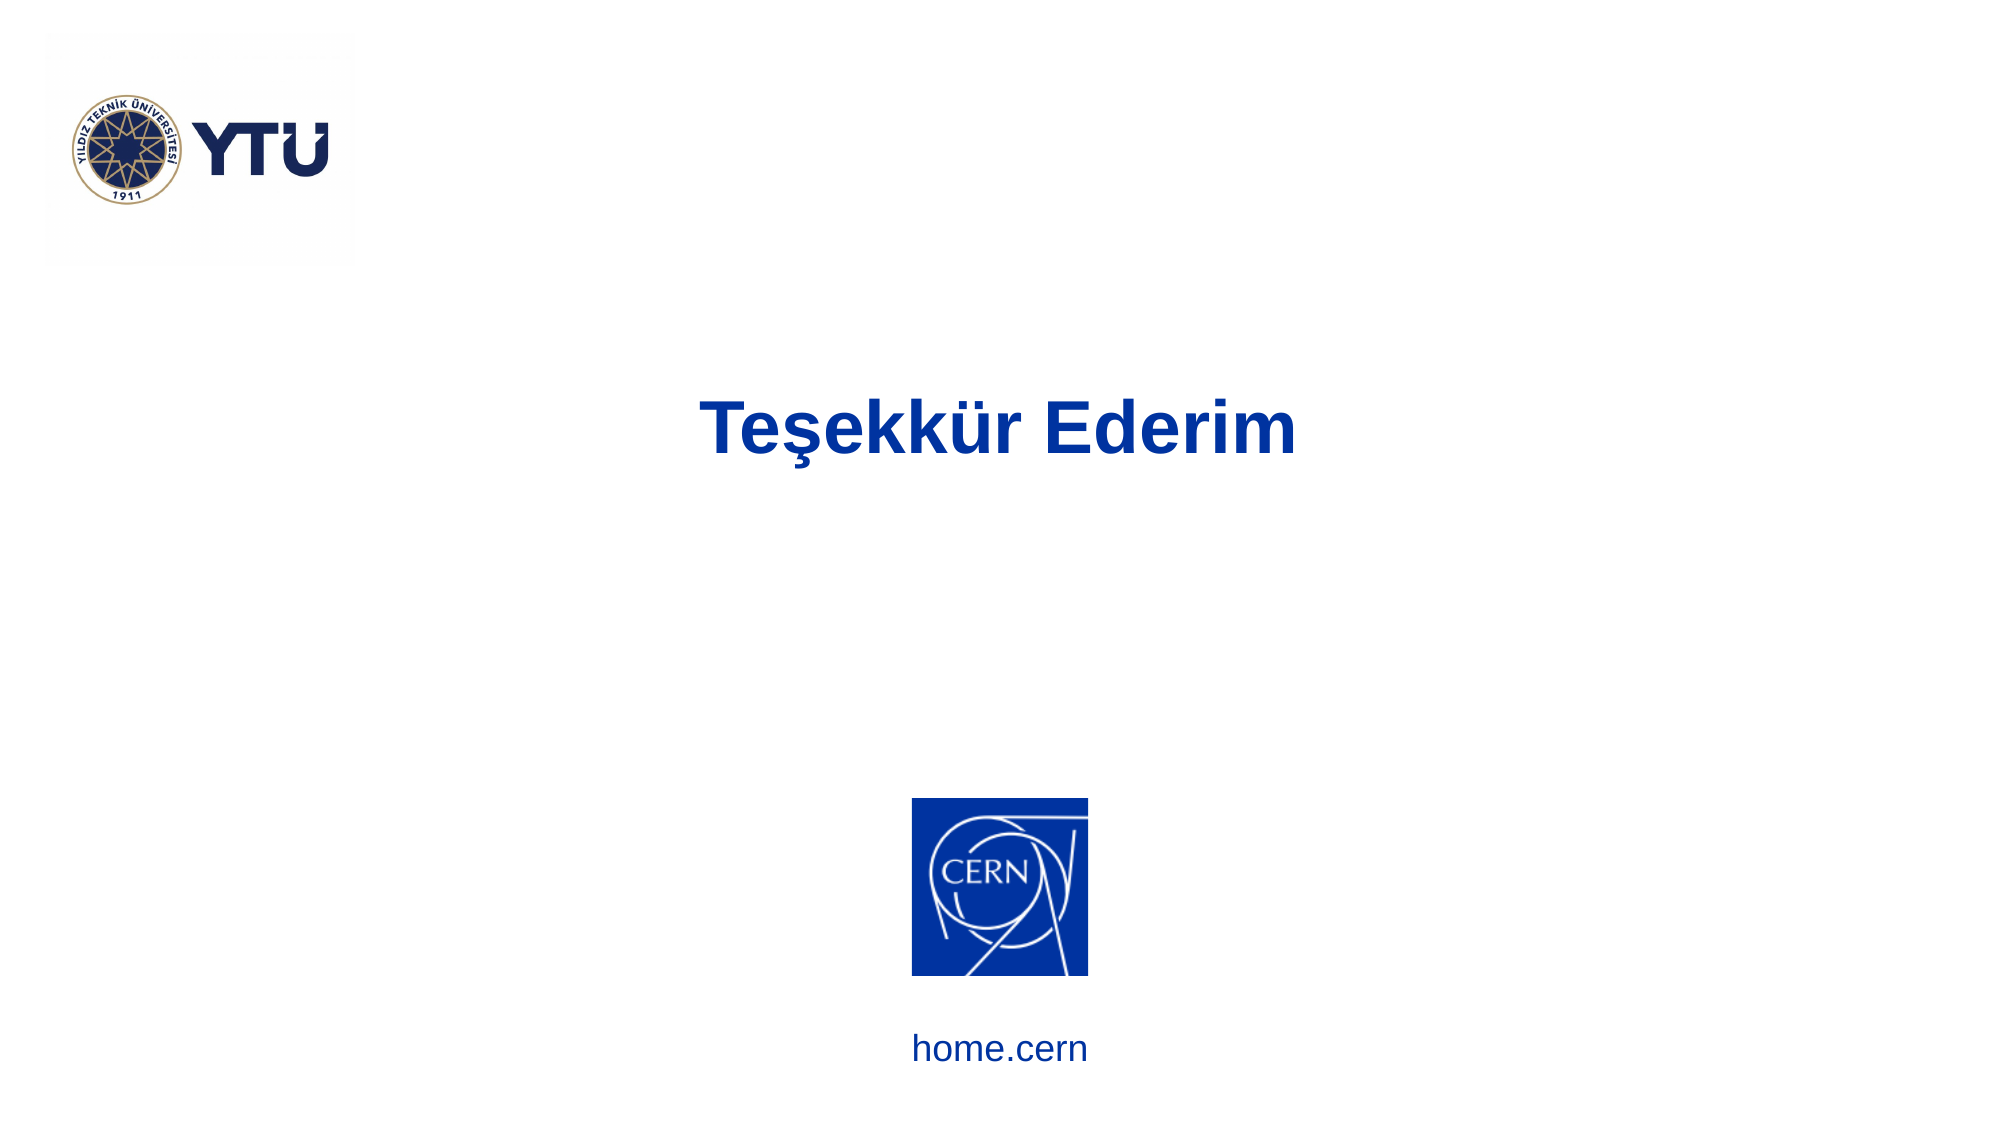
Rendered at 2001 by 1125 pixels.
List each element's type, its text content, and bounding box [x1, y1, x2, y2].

title Teşekkür Ederim [65, 61, 1932, 798]
picture [45, 33, 355, 266]
